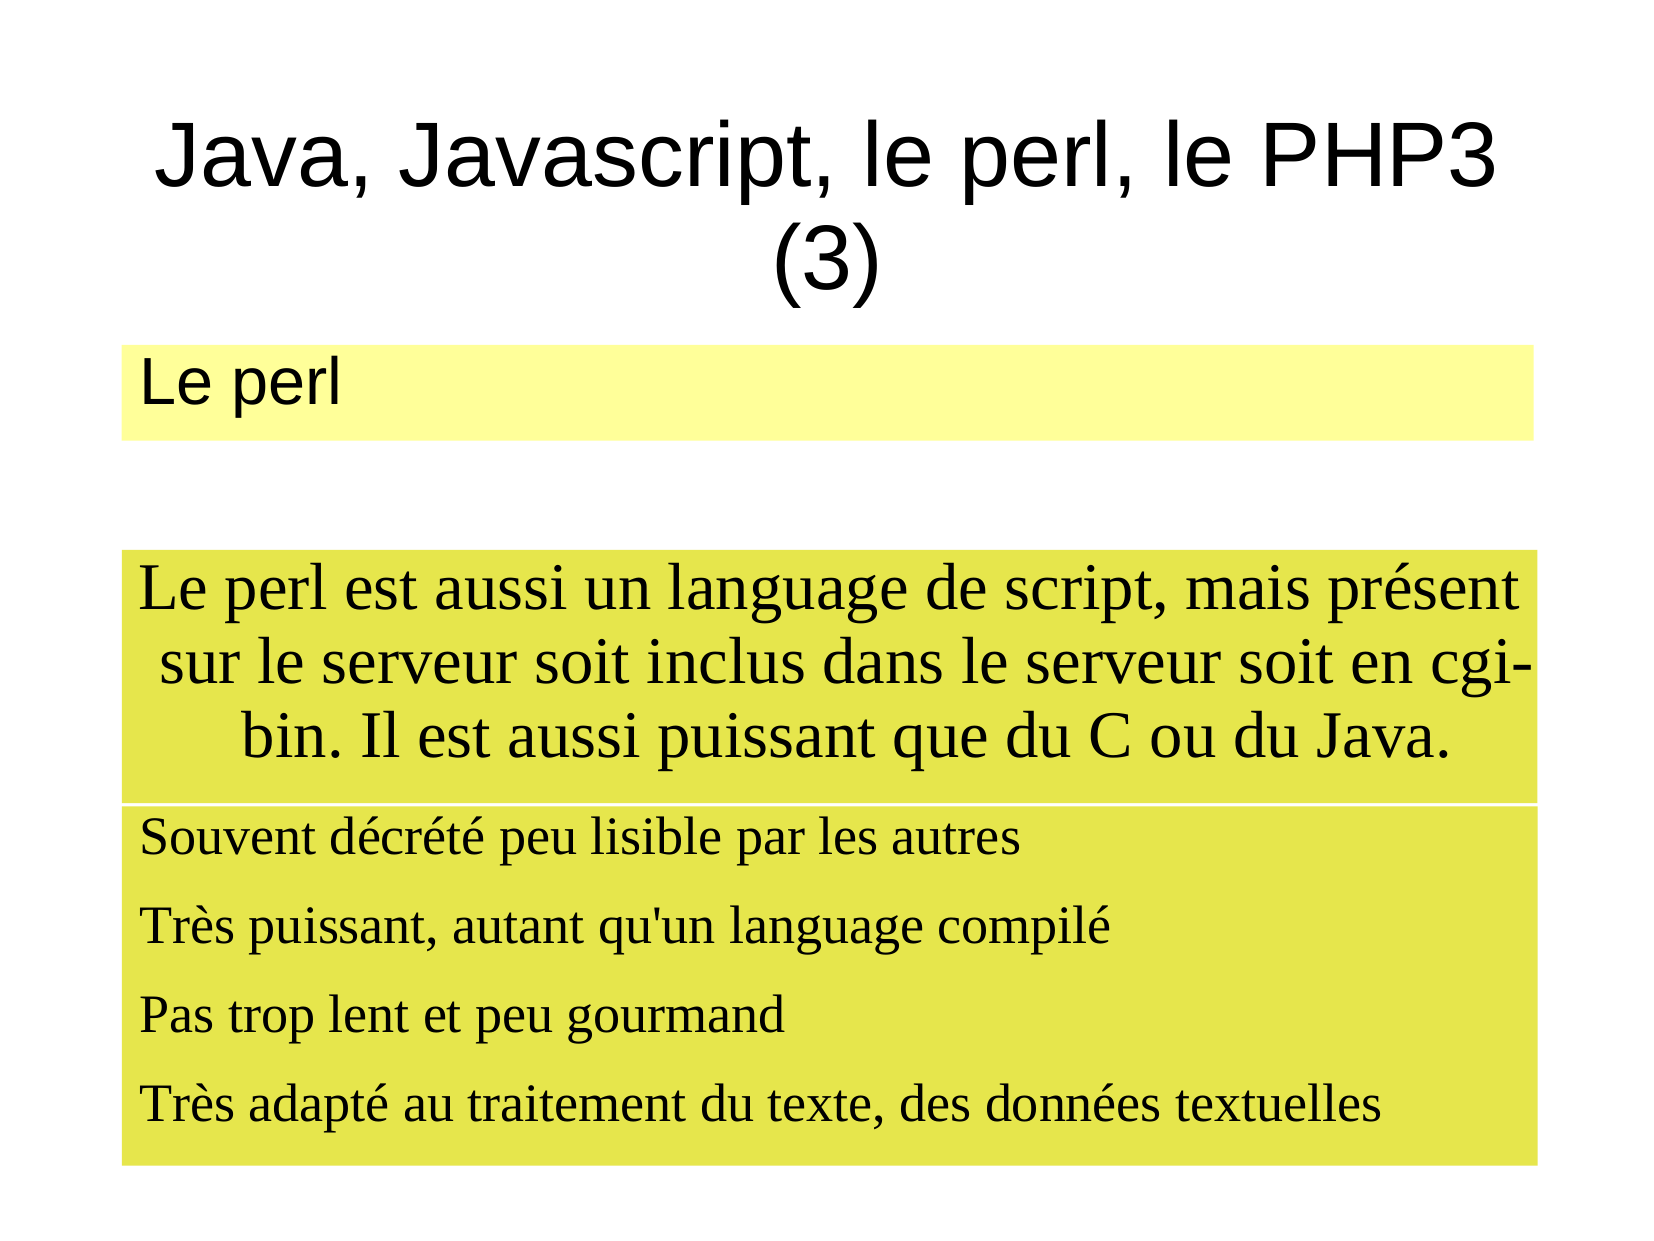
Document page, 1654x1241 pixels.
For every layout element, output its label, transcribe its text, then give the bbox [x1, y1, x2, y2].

list Le perl [121, 344, 1534, 441]
text_box Le perl est aussi un language de script, mais présent sur le serveur soit inclus dans le serveur soit en cgi-bin. Il est aussi puissant que du C ou du Java. [121, 549, 1538, 804]
text_box Souvent décrété peu lisible par les autres Très puissant, autant qu'un language compilé Pas trop lent et peu gourmand Très adapté au traitement du texte, des données textuelles [121, 806, 1538, 1166]
title Java, Javascript, le perl, le PHP3 (3) [121, 102, 1534, 311]
